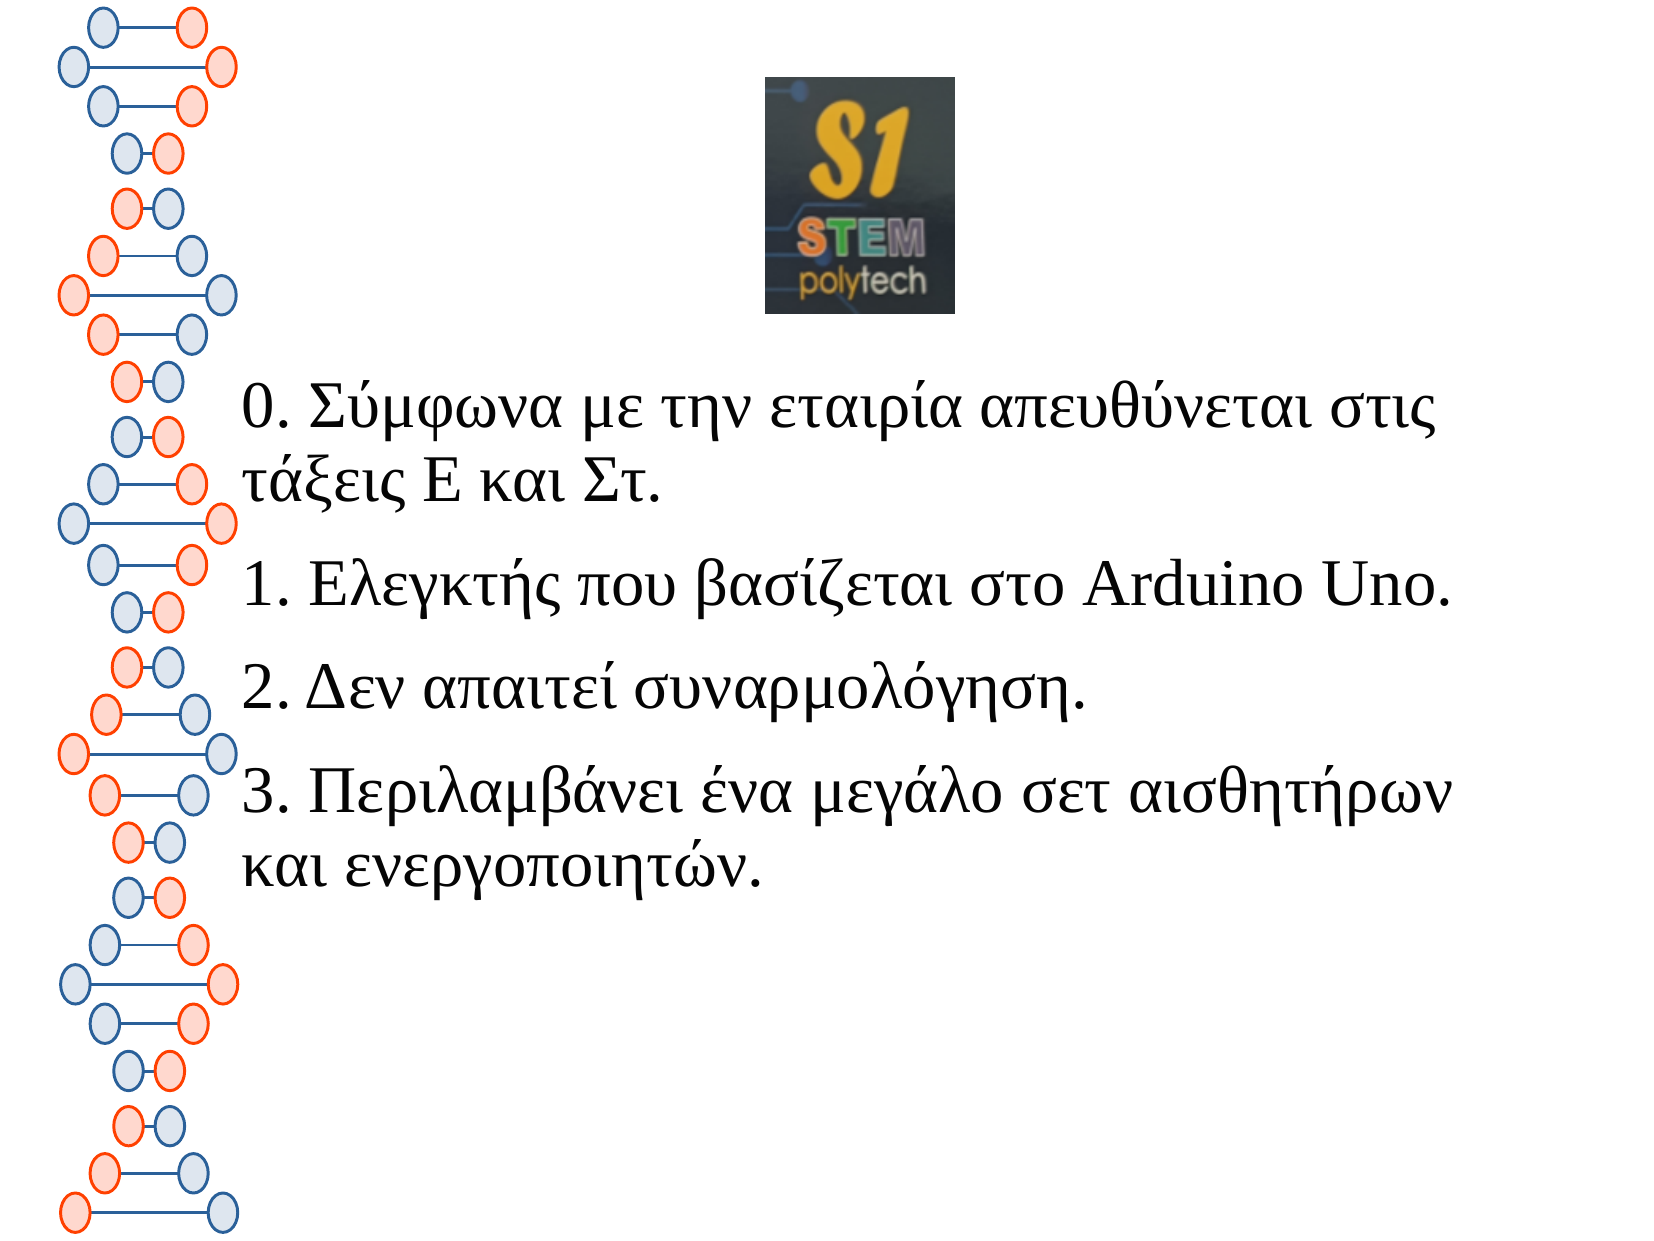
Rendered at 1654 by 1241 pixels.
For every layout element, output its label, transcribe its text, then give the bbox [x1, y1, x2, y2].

list 0. Σύμφωνα με την εταιρία απευθύνεται στις τάξεις Ε και Στ. 1. Ελεγκτής που βασίζεται στο Arduino Uno. 2. Δεν απαιτεί συναρμολόγηση. 3. Περιλαμβάνει ένα μεγάλο σετ αισθητήρων και ενεργοποιητών. [241, 368, 1517, 1193]
picture [765, 77, 955, 314]
